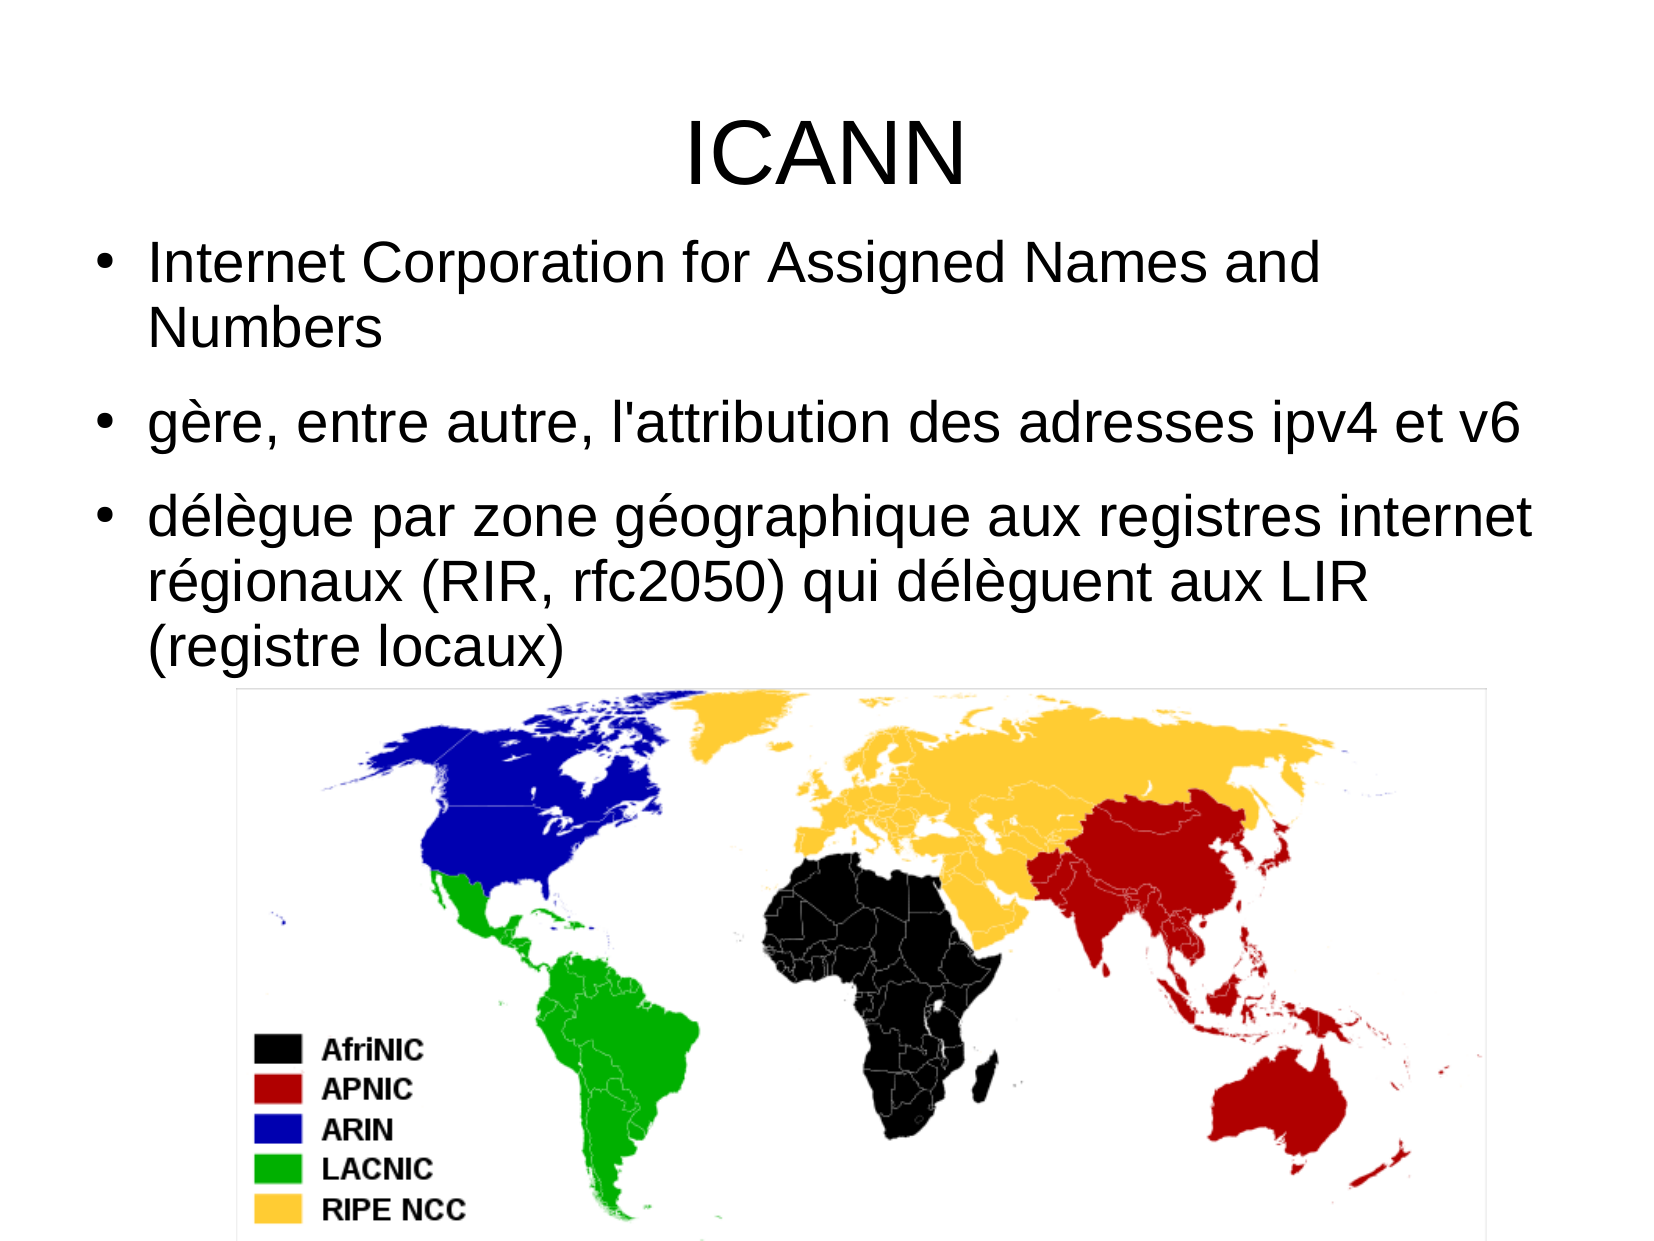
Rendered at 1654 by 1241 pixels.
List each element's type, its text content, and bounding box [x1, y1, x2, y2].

picture [236, 688, 1487, 1241]
title ICANN [82, 49, 1571, 257]
list Internet Corporation for Assigned Names and Numbers gère, entre autre, l'attribution des adresses ipv4 et v6 délègue par zone géographique aux registres internet régionaux (RIR, rfc2050) qui délèguent aux LIR (registre locaux) [76, 229, 1565, 681]
